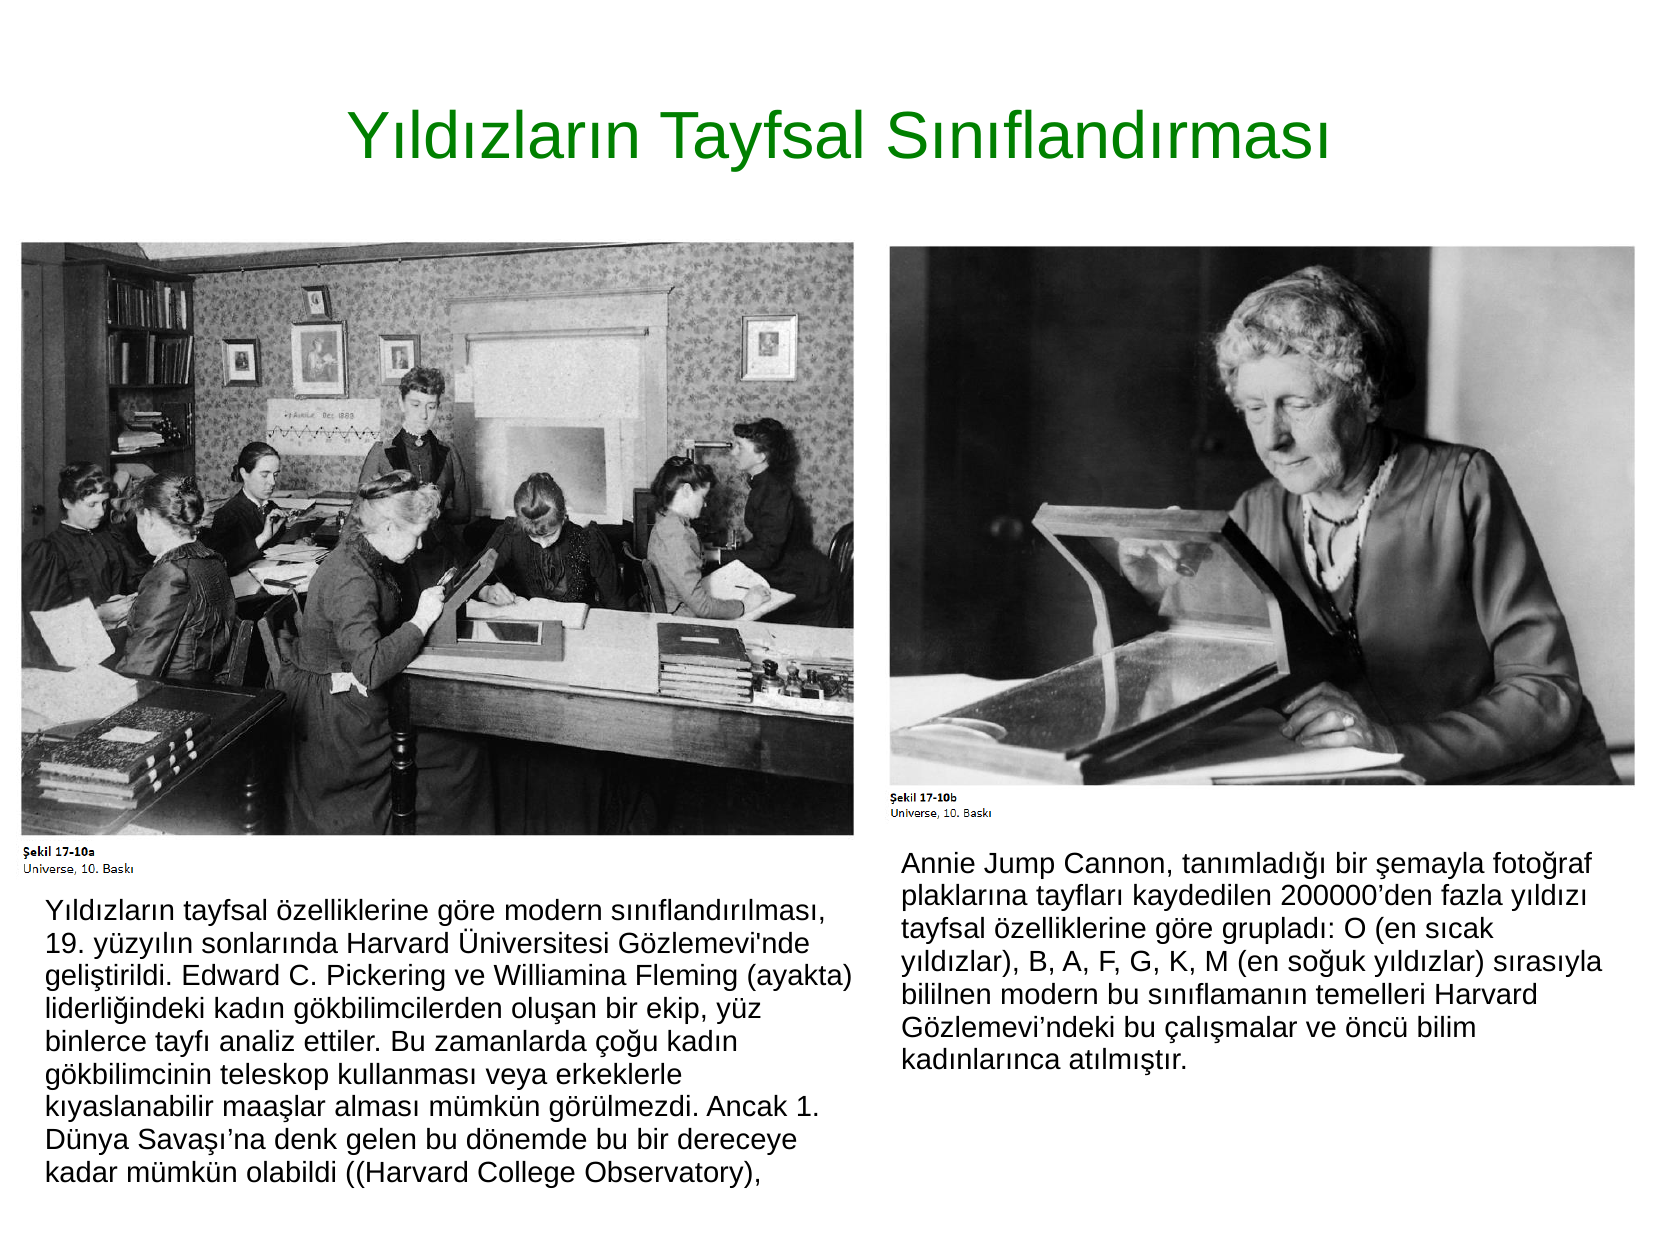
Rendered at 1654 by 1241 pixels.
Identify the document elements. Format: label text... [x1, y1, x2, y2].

text_box Yıldızların Tayfsal Sınıflandırması [240, 90, 1441, 198]
text_box Annie Jump Cannon, tanımladığı bir şemayla fotoğraf plaklarına tayfları kaydedilen 200000’den fazla yıldızı tayfsal özelliklerine göre grupladı: O (en sıcak yıldızlar), B, A, F, G, K, M (en soğuk yıldızlar) sırasıyla bililnen modern bu sınıflamanın temelleri Harvard Gözlemevi’ndeki bu çalışmalar ve öncü bilim kadınlarınca atılmıştır. [886, 839, 1621, 1084]
picture [16, 239, 856, 880]
text_box Yıldızların tayfsal özelliklerine göre modern sınıflandırılması, 19. yüzyılın sonlarında Harvard Üniversitesi Gözlemevi'nde geliştirildi. Edward C. Pickering ve Williamina Fleming (ayakta) liderliğindeki kadın gökbilimcilerden oluşan bir ekip, yüz binlerce tayfı analiz ettiler. Bu zamanlarda çoğu kadın gökbilimcinin teleskop kullanması veya erkeklerle kıyaslanabilir maaşlar alması mümkün görülmezdi. Ancak 1. Dünya Savaşı’na denk gelen bu dönemde bu bir dereceye kadar mümkün olabildi ((Harvard College Observatory), [30, 886, 871, 1197]
picture [885, 244, 1636, 824]
